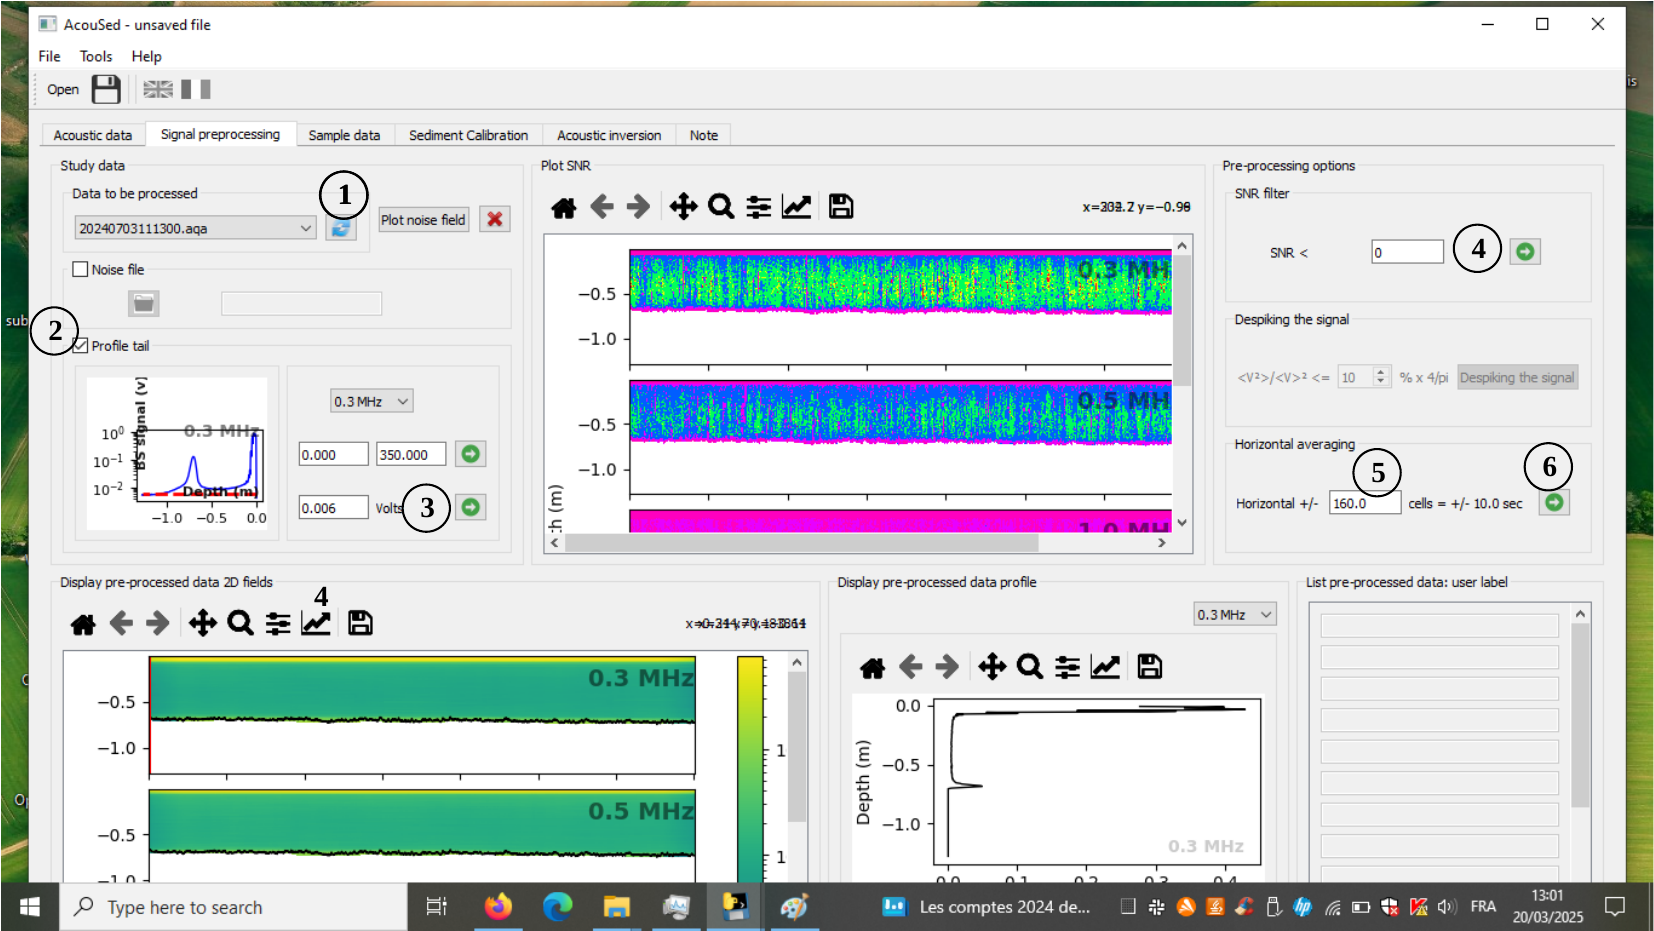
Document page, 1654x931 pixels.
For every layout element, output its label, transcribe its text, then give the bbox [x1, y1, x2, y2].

text_box 6 [1527, 443, 1538, 452]
text_box 4 [299, 573, 359, 623]
text_box 3 [405, 484, 417, 494]
text_box 5 [1356, 449, 1367, 458]
text_box 2 [33, 309, 76, 353]
text_box 6 [1527, 445, 1570, 489]
text_box 6 [1527, 443, 1587, 493]
text_box 4 [1456, 224, 1516, 275]
text_box 2 [33, 307, 93, 357]
text_box 1 [322, 173, 366, 217]
text_box 1 [322, 171, 335, 181]
text_box 5 [1356, 449, 1416, 499]
text_box 1 [322, 171, 383, 221]
text_box 2 [33, 307, 45, 316]
text_box 5 [1356, 451, 1399, 495]
text_box 4 [1456, 224, 1469, 234]
text_box 3 [405, 484, 465, 534]
picture [1, 1, 1654, 931]
text_box 3 [405, 486, 448, 530]
text_box 4 [1456, 226, 1500, 270]
